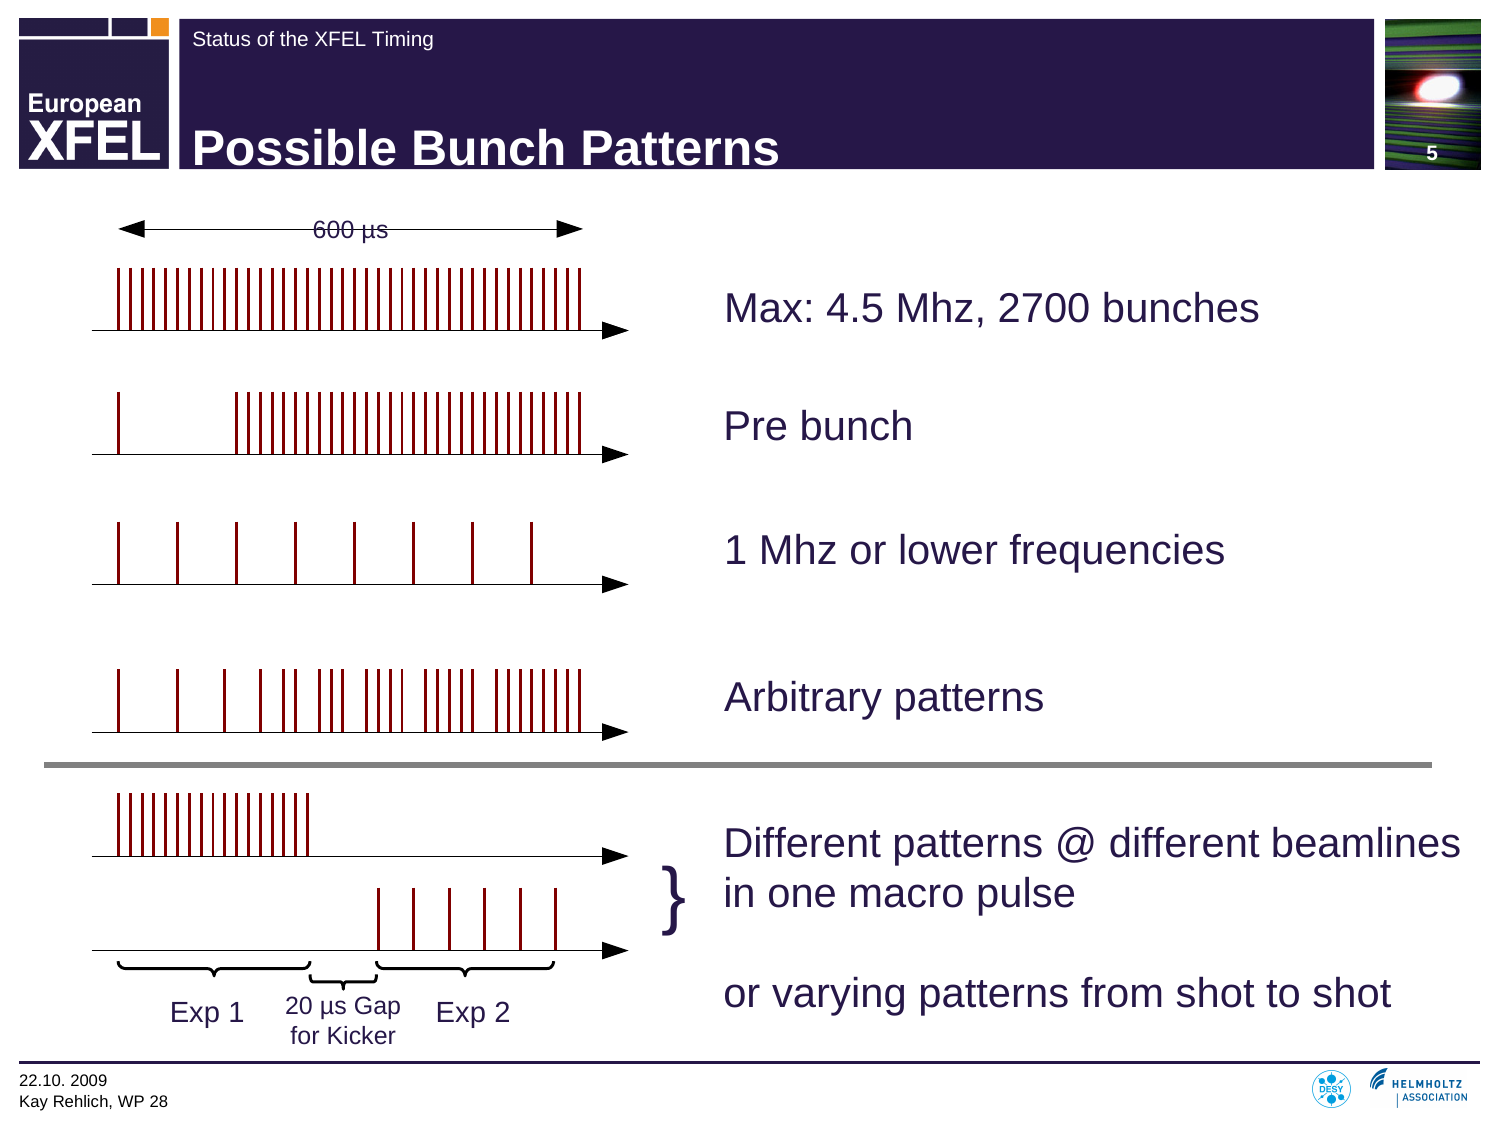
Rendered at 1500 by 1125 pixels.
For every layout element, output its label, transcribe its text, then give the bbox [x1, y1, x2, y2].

text_box 20 µs Gap for Kicker [270, 981, 416, 1053]
text_box Max: 4.5 Mhz, 2700 bunches [709, 273, 1275, 338]
text_box Pre bunch [708, 391, 929, 457]
picture [1385, 19, 1481, 170]
text_box Exp 2 [420, 985, 525, 1034]
picture [1370, 1068, 1467, 1108]
picture [1310, 1068, 1353, 1110]
text_box 1 Mhz or lower frequencies [709, 515, 1388, 581]
text_box } [646, 837, 702, 951]
text_box Arbitrary patterns [709, 662, 1270, 728]
title Possible Bunch Patterns [191, 120, 1375, 177]
picture [19, 18, 169, 169]
text_box Different patterns @ different beamlines in one macro pulse or varying patterns from shot to shot [708, 808, 1475, 1024]
text_box Exp 1 [155, 985, 260, 1034]
